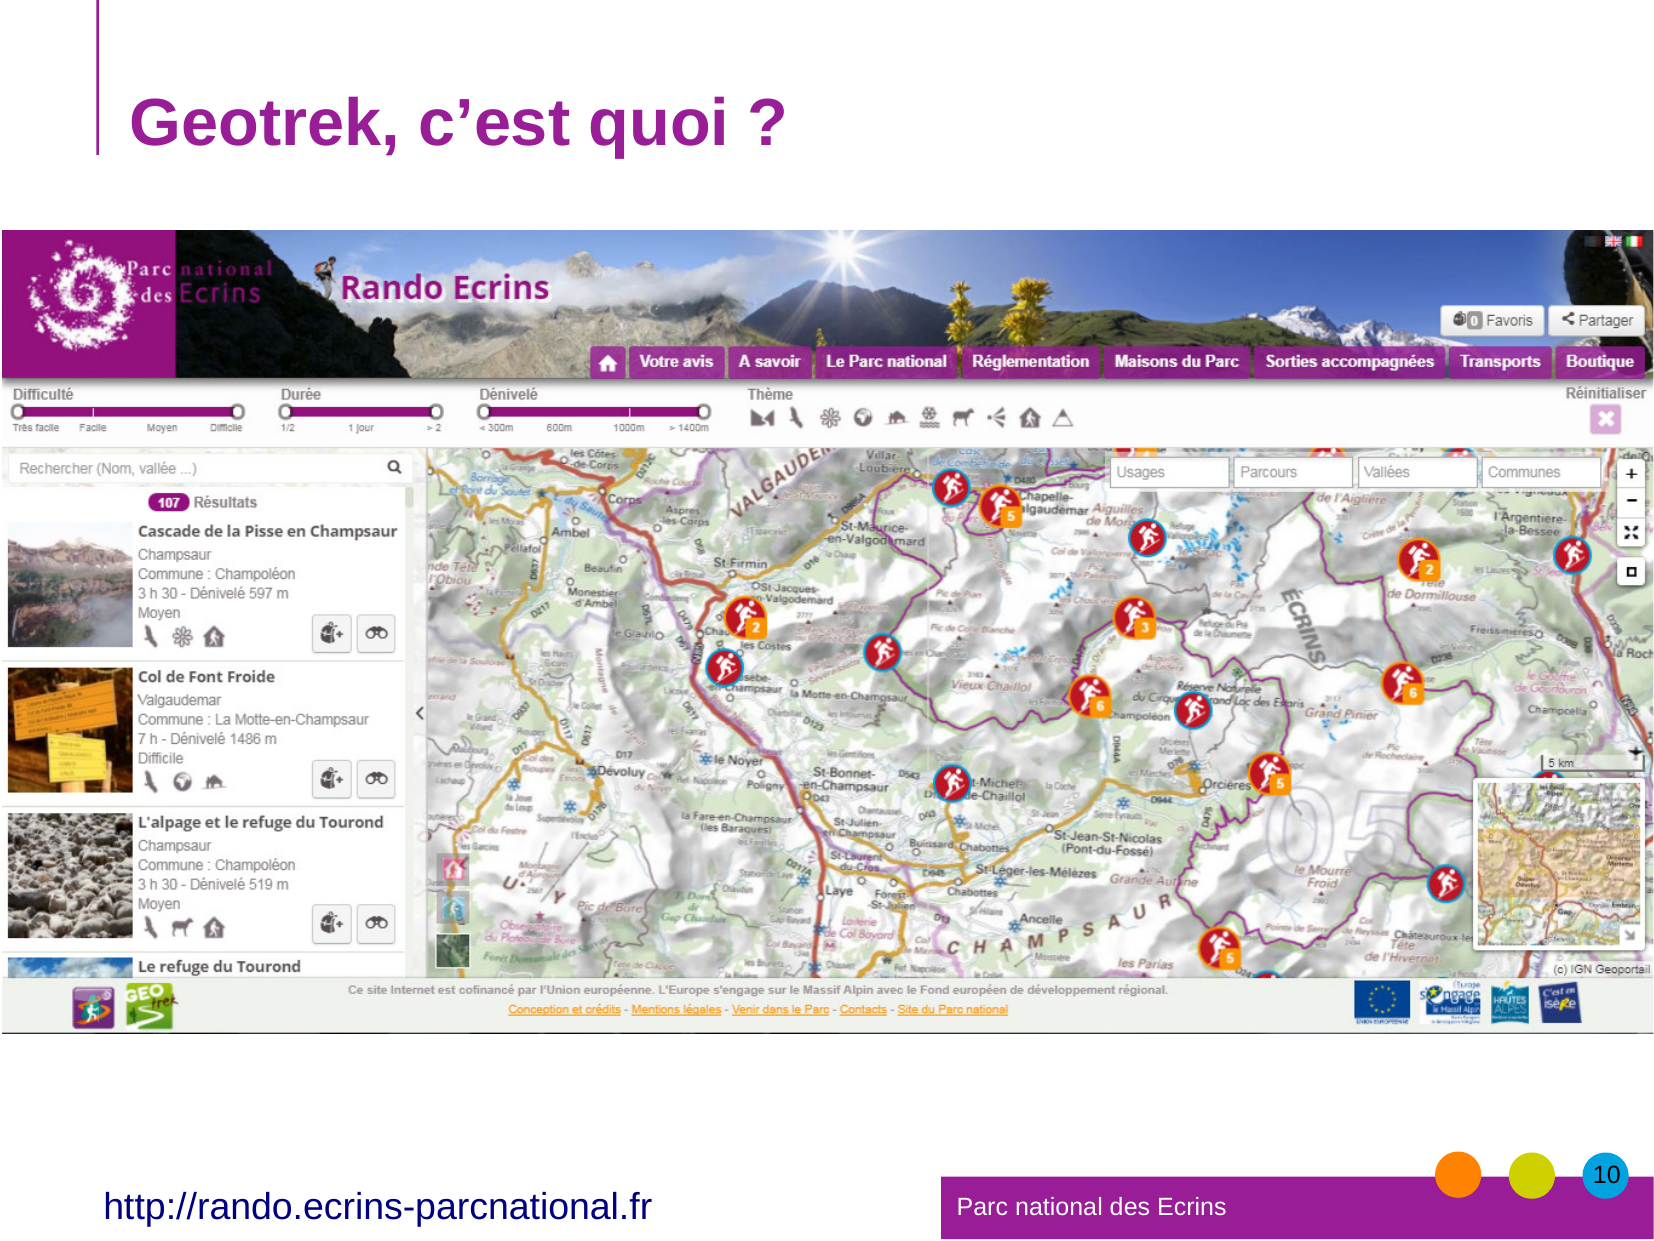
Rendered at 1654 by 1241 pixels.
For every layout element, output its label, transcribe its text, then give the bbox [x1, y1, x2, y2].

text_box http://rando.ecrins-parcnational.fr [88, 1177, 679, 1235]
title Geotrek, c’est quoi ? [129, 11, 1619, 160]
picture [2, 230, 1654, 1034]
